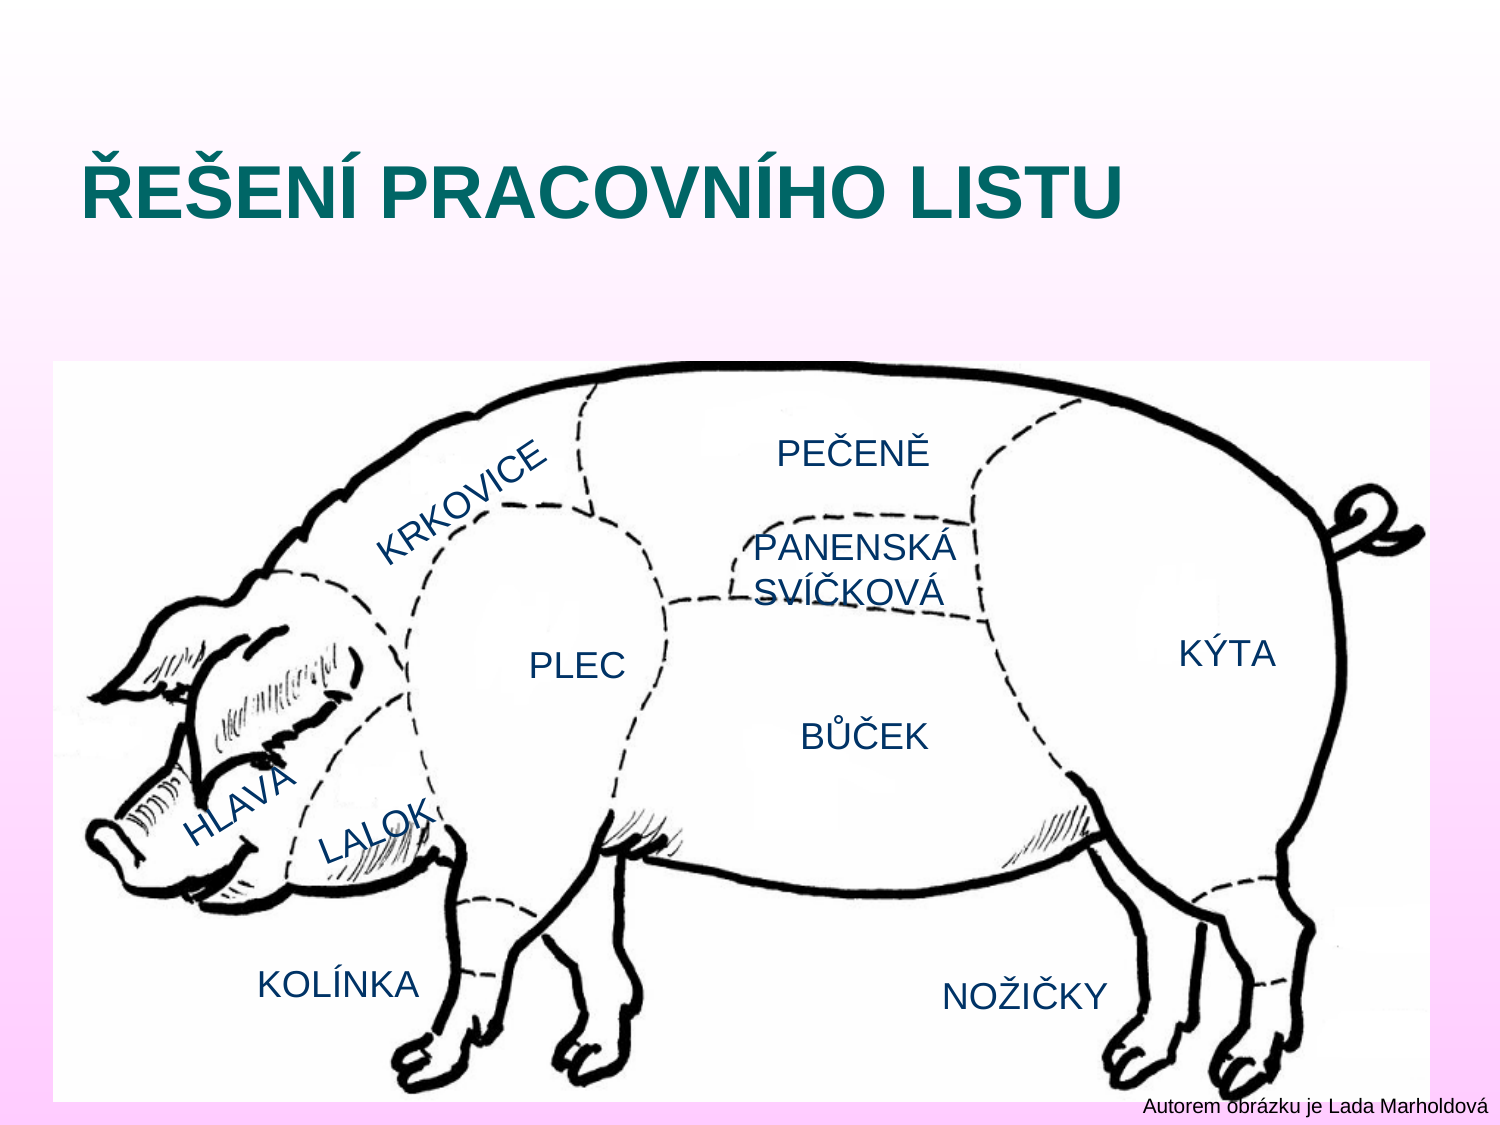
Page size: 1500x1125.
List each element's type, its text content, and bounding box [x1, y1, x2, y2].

title ŘEŠENÍ PRACOVNÍHO LISTU [64, 78, 1342, 242]
text_box Autorem obrázku je Lada Marholdová [1128, 1087, 1500, 1125]
text_box KRKOVICE [351, 407, 580, 589]
text_box BŮČEK [785, 704, 1022, 765]
text_box HLAVA [157, 717, 350, 870]
text_box KOLÍNKA [242, 952, 444, 1013]
text_box PLEC [513, 633, 703, 694]
picture [53, 361, 1430, 1102]
text_box PANENSKÁ SVÍČKOVÁ [738, 515, 1093, 621]
text_box PEČENĚ [761, 420, 951, 482]
text_box KÝTA [1163, 621, 1353, 683]
text_box NOŽIČKY [927, 964, 1140, 1025]
text_box LALOK [295, 772, 461, 886]
